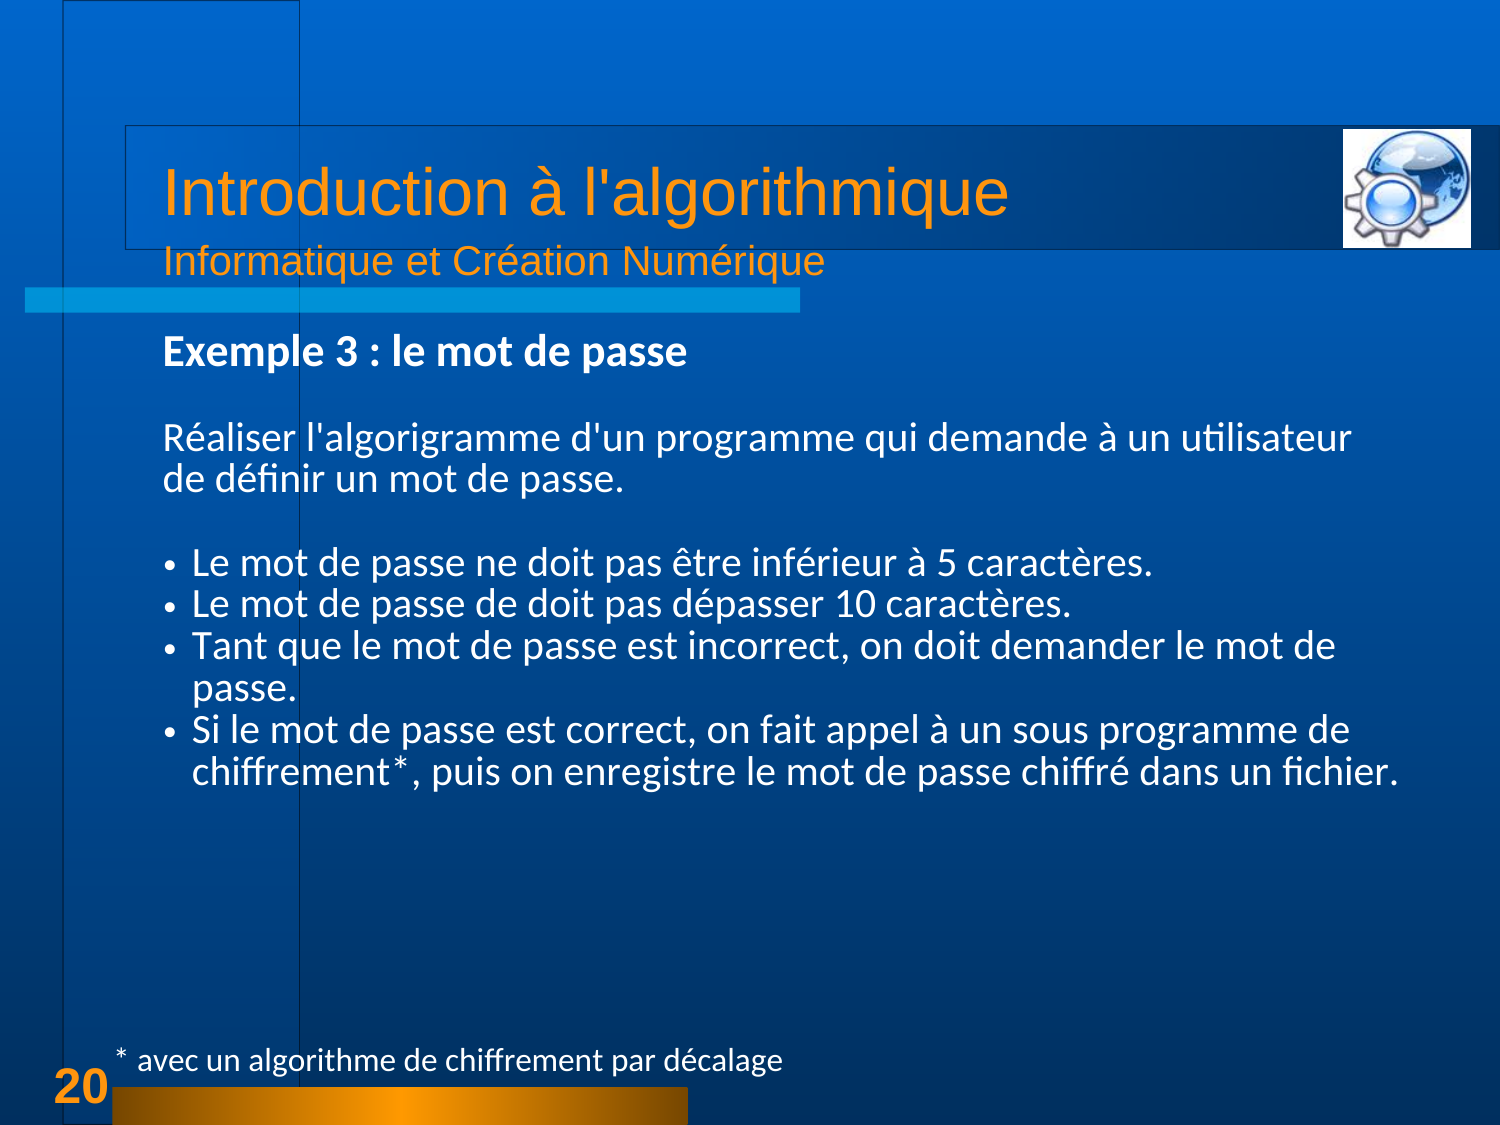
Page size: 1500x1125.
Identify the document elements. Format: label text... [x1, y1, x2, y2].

picture [1343, 129, 1471, 248]
text_box Exemple 3 : le mot de passe Réaliser l'algorigramme d'un programme qui demande à un utilisateur de définir un mot de passe. Le mot de passe ne doit pas être inférieur à 5 caractères. Le mot de passe de doit pas dépasser 10 caractères. Tant que le mot de passe est incorrect, on doit demander le mot de passe. Si le mot de passe est correct, on fait appel à un sous programme de chiffrement*, puis on enregistre le mot de passe chiffré dans un fichier. [147, 324, 1418, 957]
text_box * avec un algorithme de chiffrement par décalage [98, 1039, 1152, 1095]
